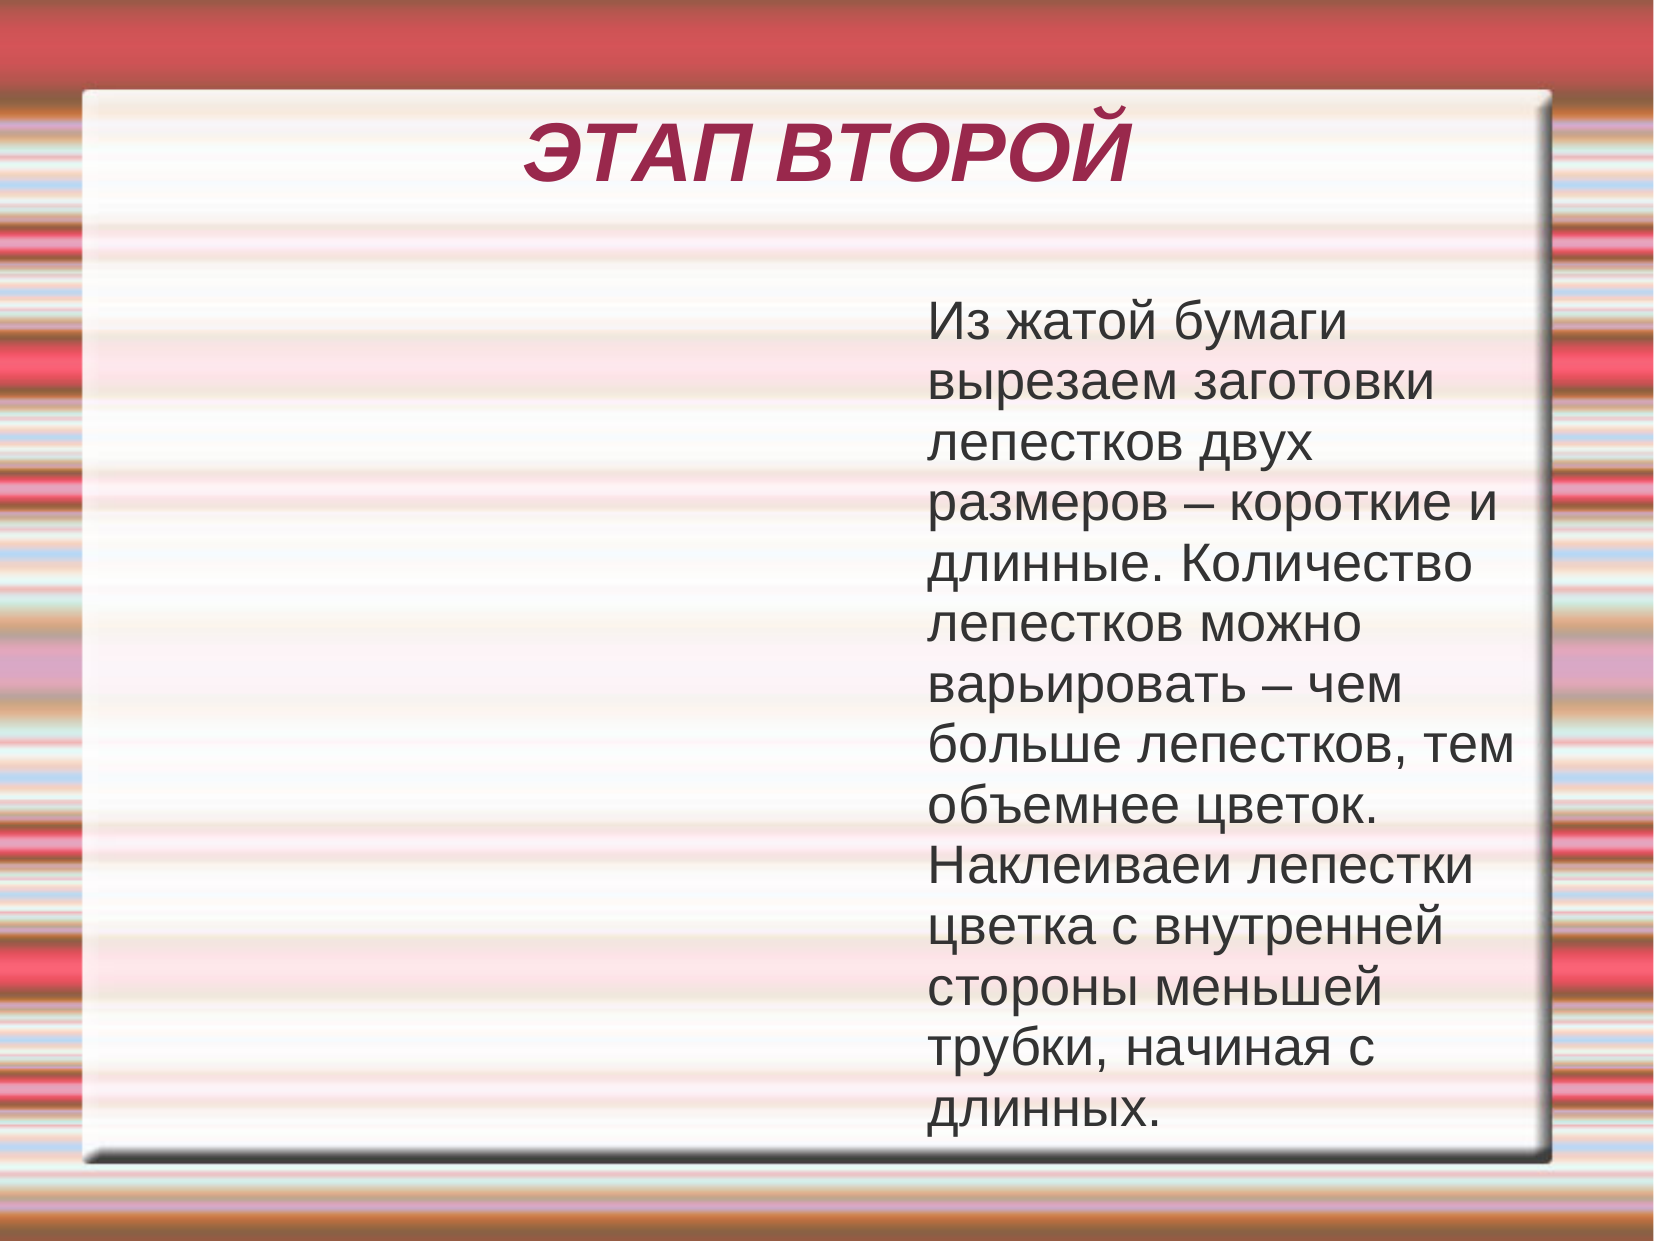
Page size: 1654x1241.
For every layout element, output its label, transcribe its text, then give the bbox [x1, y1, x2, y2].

list Из жатой бумаги вырезаем заготовки лепестков двух размеров – короткие и длинные. Количество лепестков можно варьировать – чем больше лепестков, тем объемнее цветок. Наклеиваеи лепестки цветка с внутренней стороны меньшей трубки, начиная с длинных. [845, 290, 1572, 1138]
title ЭТАП ВТОРОЙ [82, 56, 1571, 250]
picture [0, 0, 1654, 1241]
